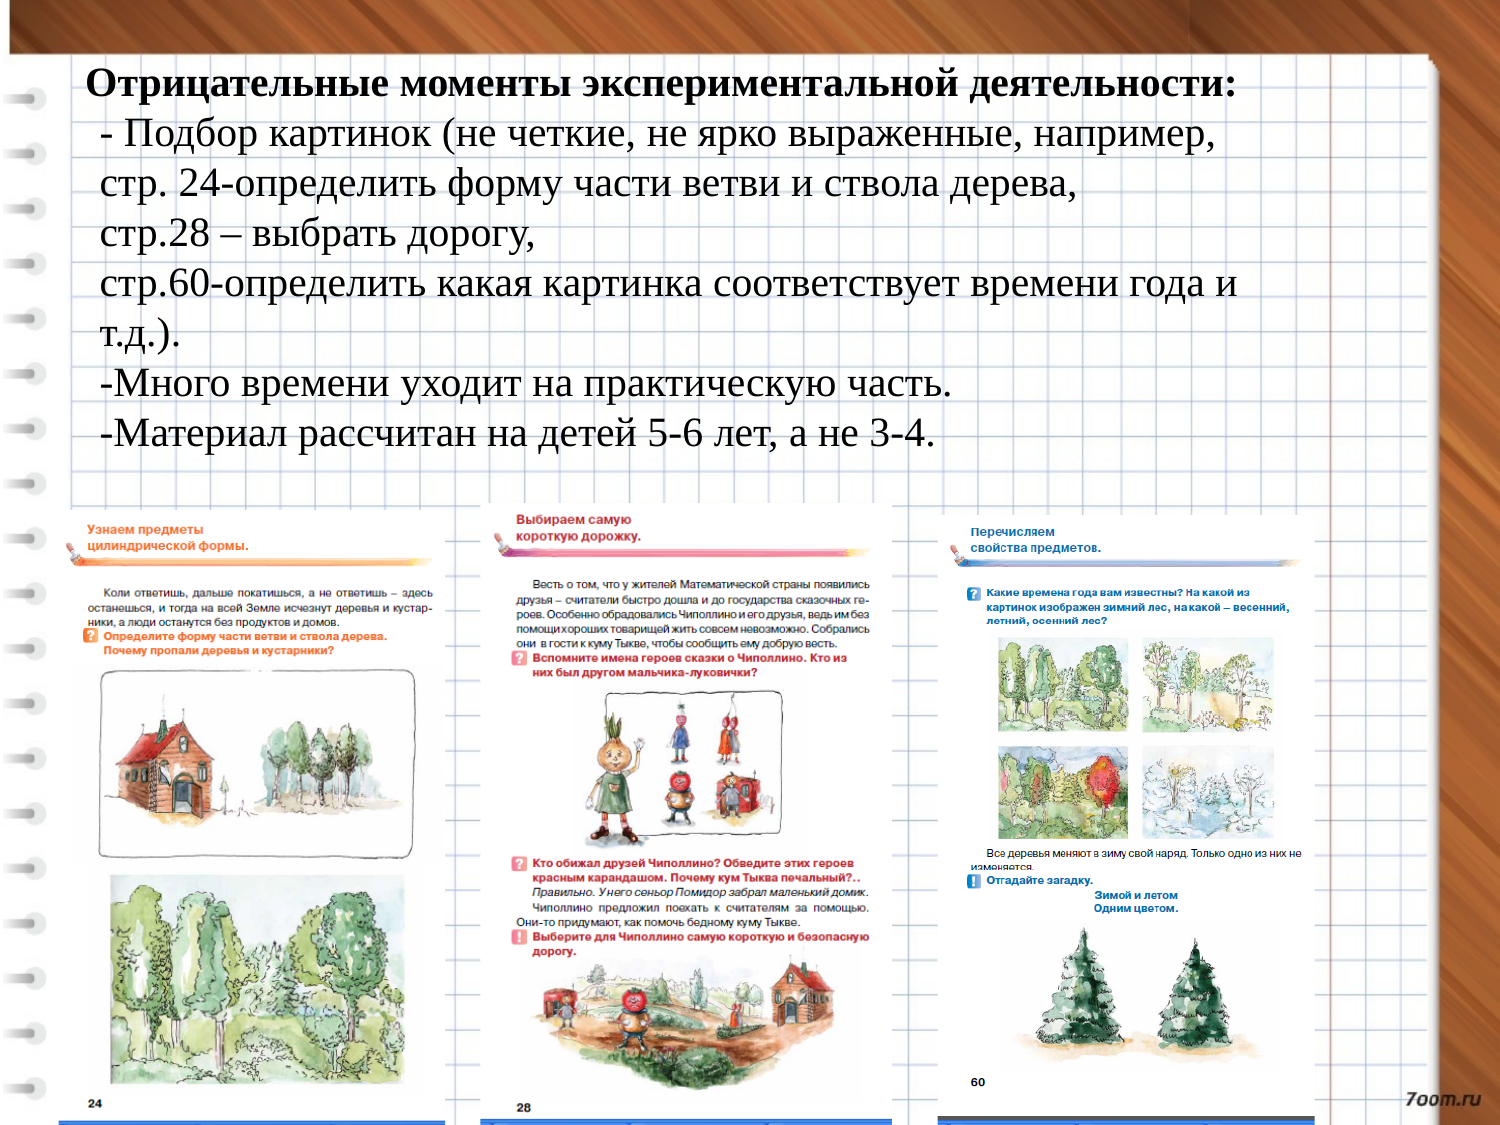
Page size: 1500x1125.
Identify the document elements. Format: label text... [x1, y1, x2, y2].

title Отрицательные моменты экспериментальной деятельности: - Подбор картинок (не четкие, не ярко выраженные, например, стр. 24-определить форму части ветви и ствола дерева, стр.28 – выбрать дорогу, стр.60-определить какая картинка соответствует времени года и т.д.). -Много времени уходит на практическую часть. -Материал рассчитан на детей 5-6 лет, а не 3-4. [70, 46, 1335, 504]
picture [3, 0, 1500, 1125]
